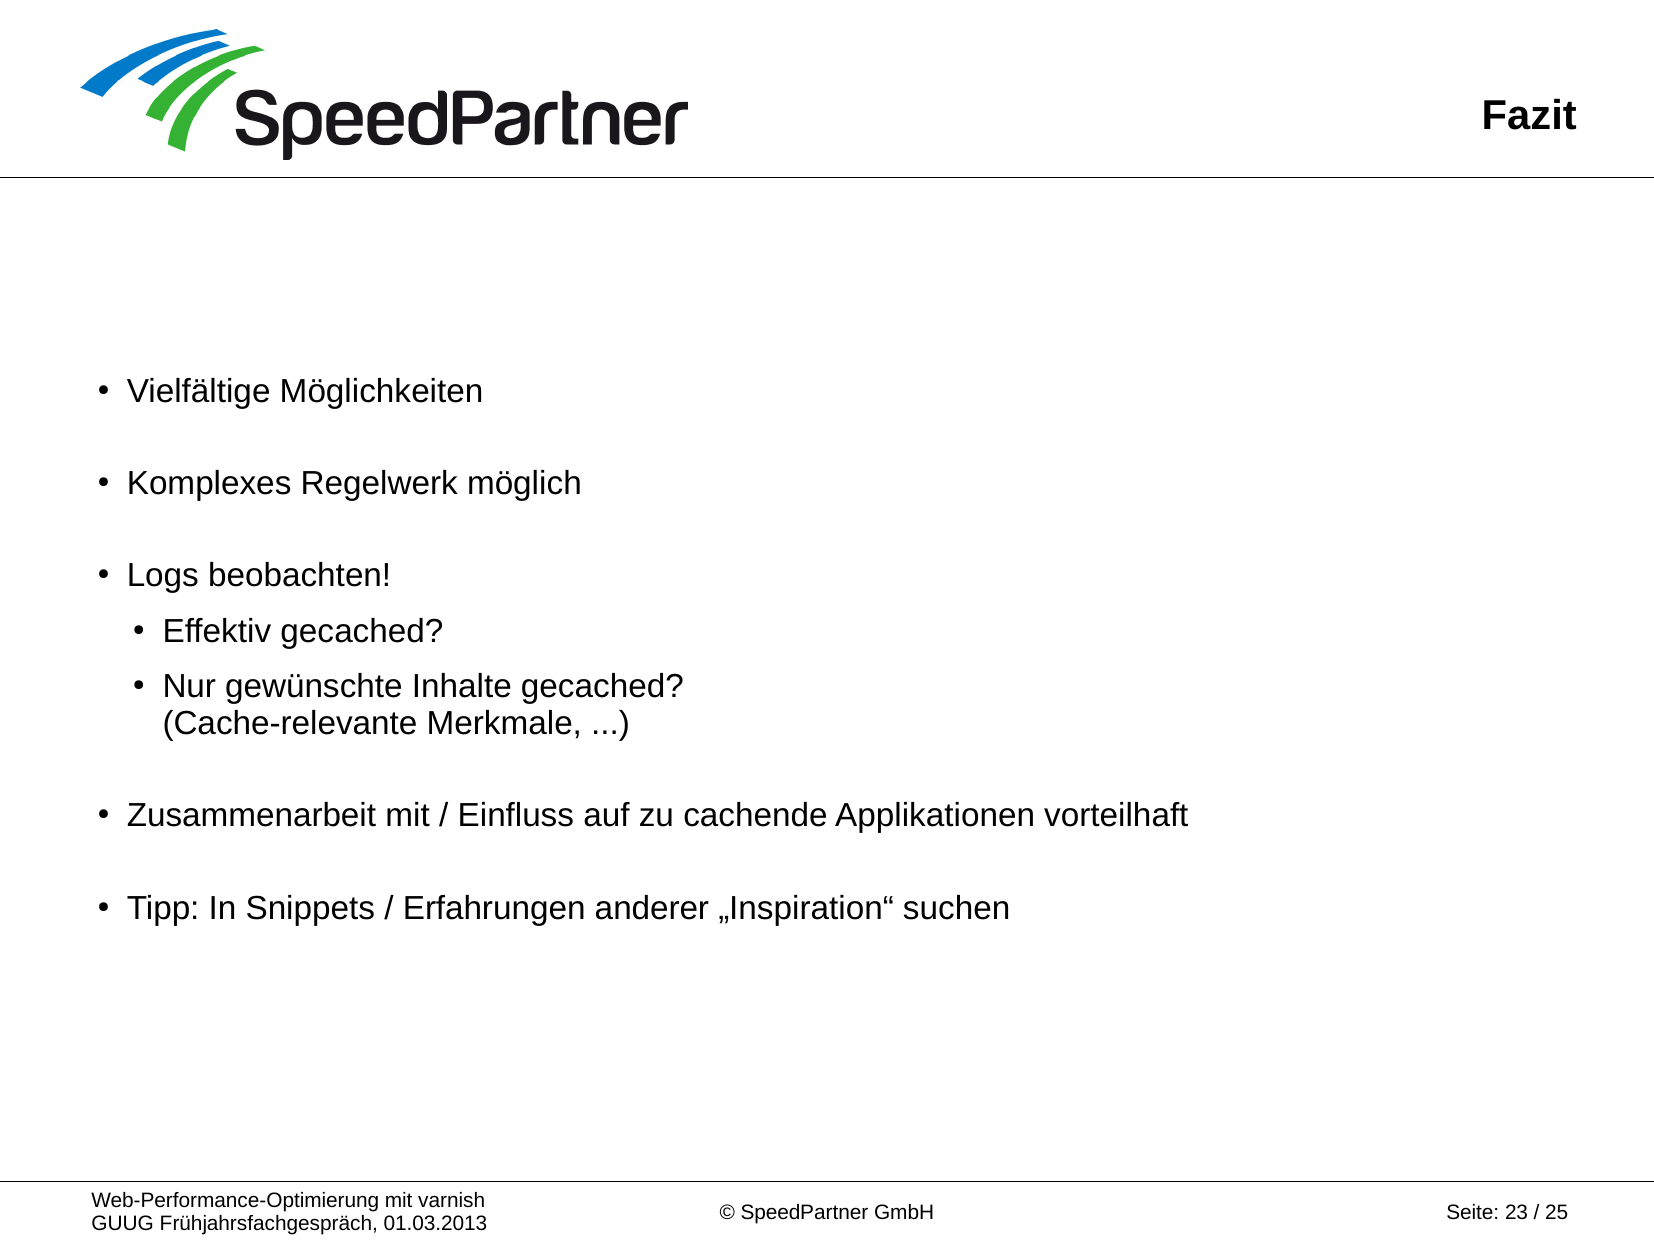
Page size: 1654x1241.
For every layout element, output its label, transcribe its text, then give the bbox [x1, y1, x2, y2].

text_box Vielfältige Möglichkeiten Komplexes Regelwerk möglich Logs beobachten! Effektiv gecached? Nur gewünschte Inhalte gecached? (Cache-relevante Merkmale, ...) Zusammenarbeit mit / Einfluss auf zu cachende Applikationen vorteilhaft Tipp: In Snippets / Erfahrungen anderer „Inspiration“ suchen [82, 253, 1565, 1177]
picture [80, 29, 688, 160]
title Fazit [590, 70, 1577, 160]
